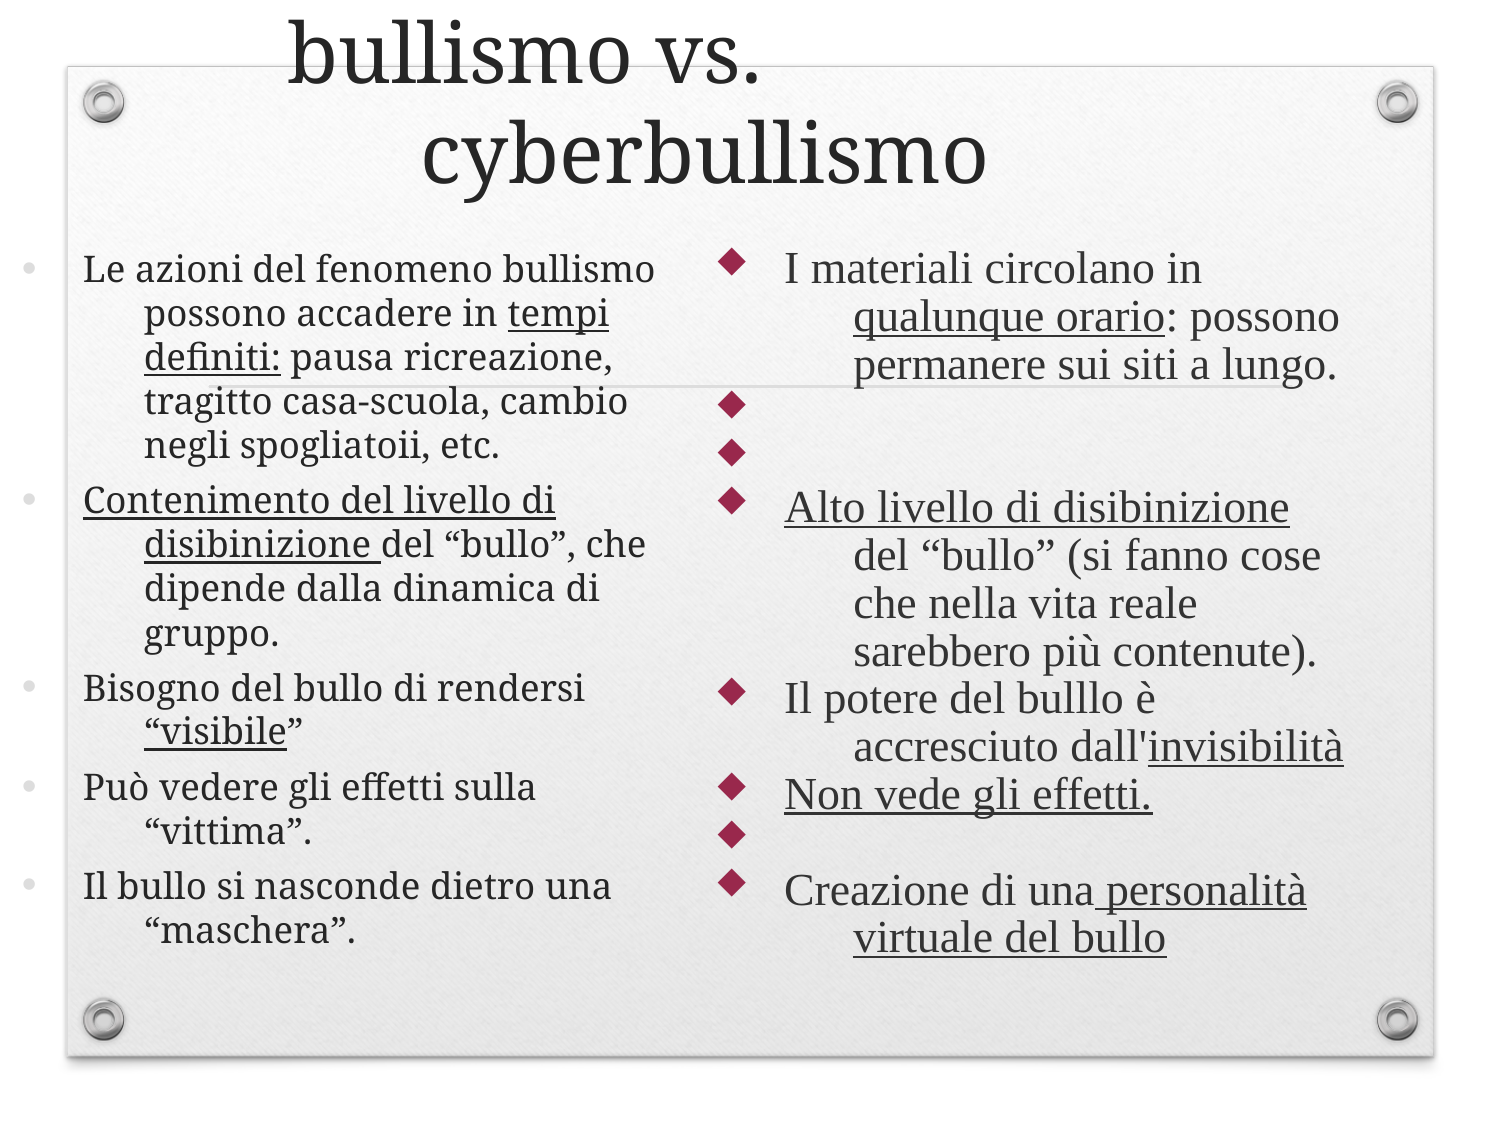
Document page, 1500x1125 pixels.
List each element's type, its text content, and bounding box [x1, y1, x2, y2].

text_box I materiali circolano in qualunque orario: possono permanere sui siti a lungo. Alto livello di disibinizione del “bullo” (si fanno cose che nella vita reale sarebbero più contenute). Il potere del bulllo è accresciuto dall'invisibilità Non vede gli effetti. Creazione di una personalità virtuale del bullo [693, 245, 1352, 972]
list Le azioni del fenomeno bullismo possono accadere in tempi definiti: pausa ricreazione, tragitto casa-scuola, cambio negli spogliatoii, etc. Contenimento del livello di disibinizione del “bullo”, che dipende dalla dinamica di gruppo. Bisogno del bullo di rendersi “visibile” Può vedere gli effetti sulla “vittima”. Il bullo si nasconde dietro una “maschera”. [3, 245, 663, 990]
title bullismo vs. cyberbullismo [3, 0, 1352, 187]
